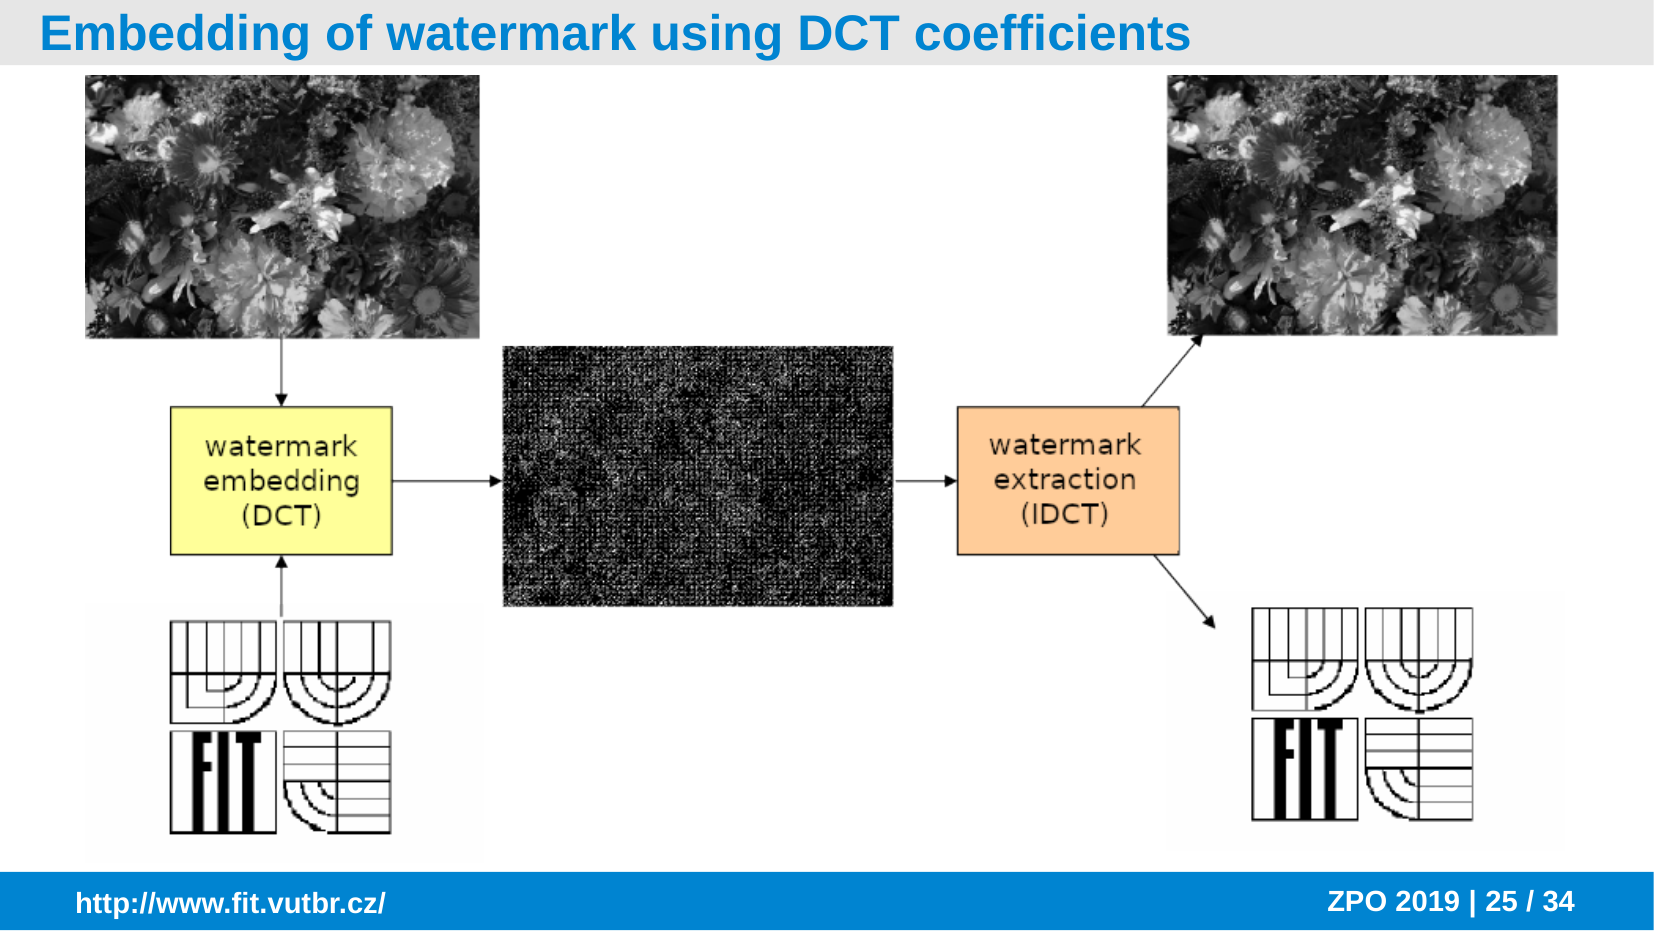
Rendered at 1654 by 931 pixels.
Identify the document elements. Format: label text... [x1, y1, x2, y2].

picture [85, 75, 1565, 863]
title Embedding of watermark using DCT coefficients [39, 4, 1615, 61]
